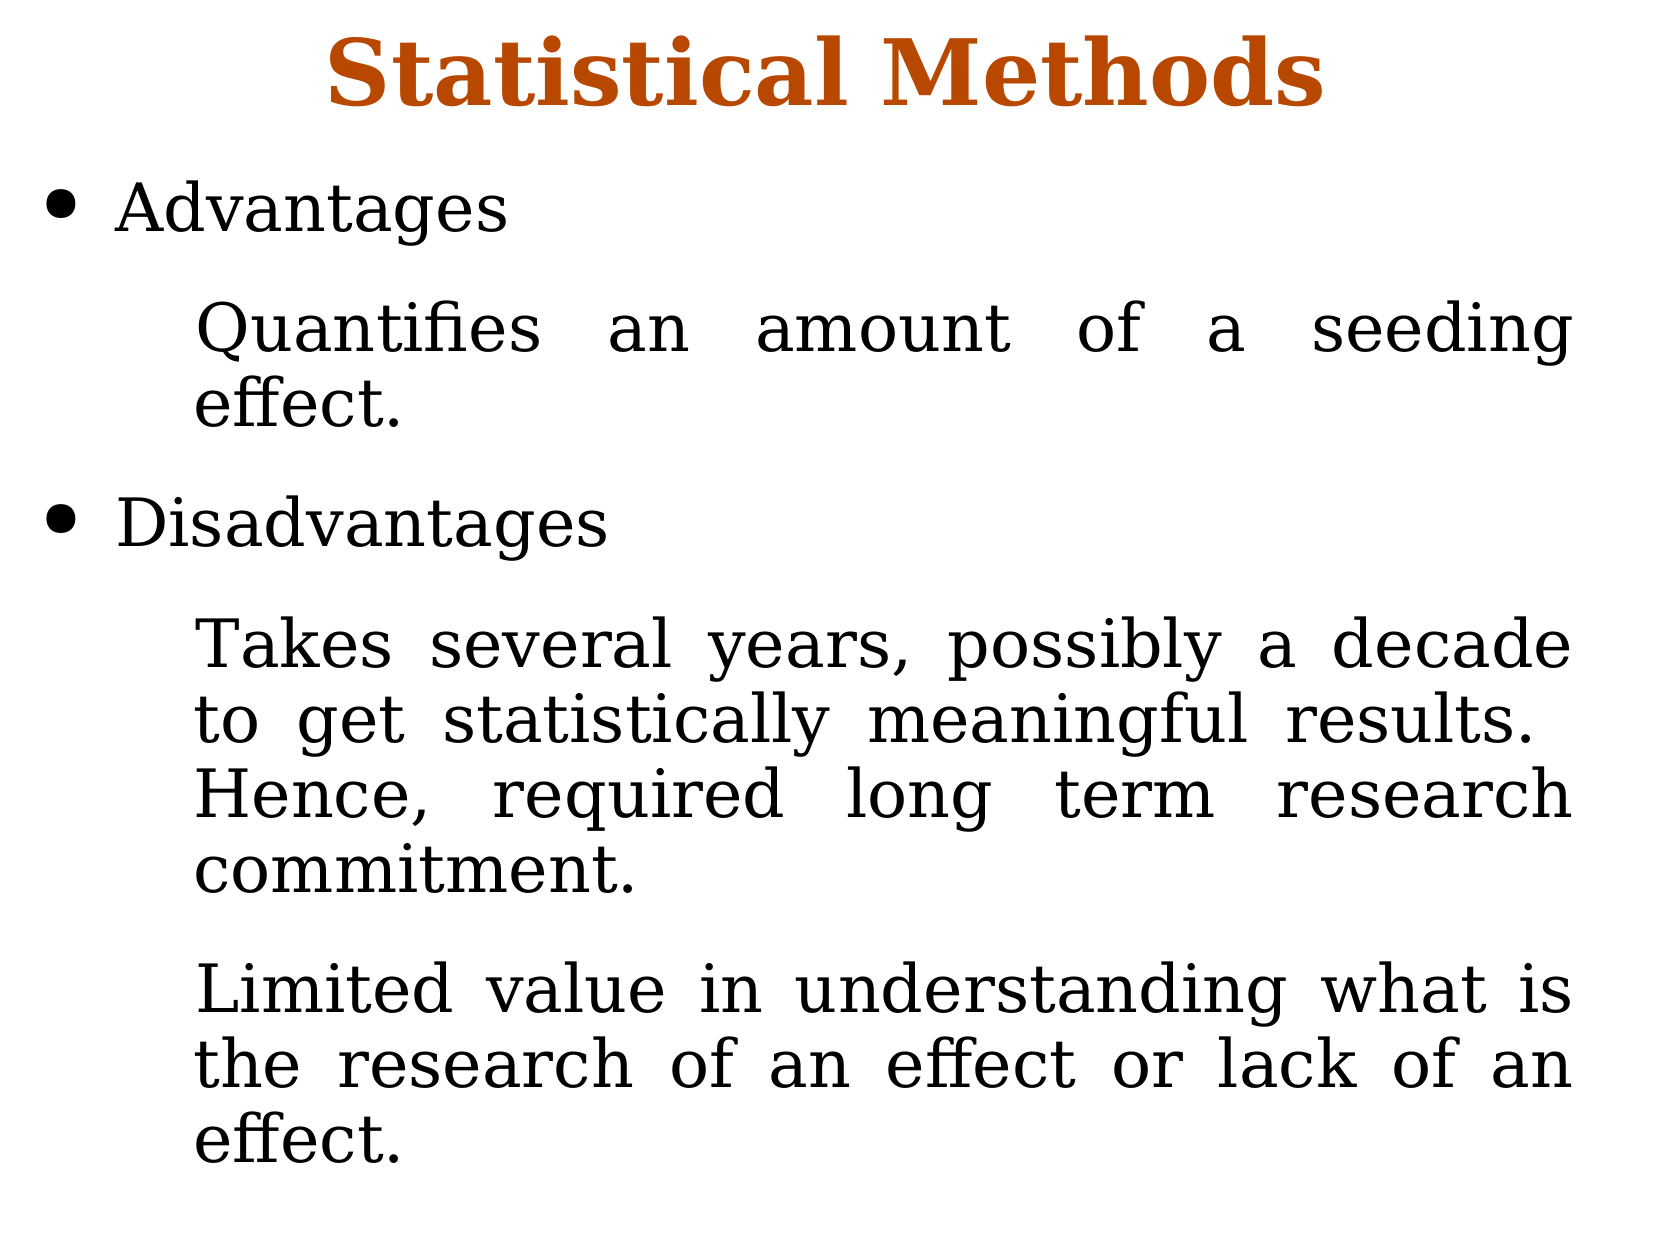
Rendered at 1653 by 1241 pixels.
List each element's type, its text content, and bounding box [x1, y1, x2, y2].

text_box Statistical Methods [0, 25, 1653, 124]
text_box Advantages Quantifies an amount of a seeding effect. Disadvantages Takes several years, possibly a decade to get statistically meaningful results. Hence, required long term research commitment. Limited value in understanding what is the research of an effect or lack of an effect. [5, 171, 1576, 1088]
